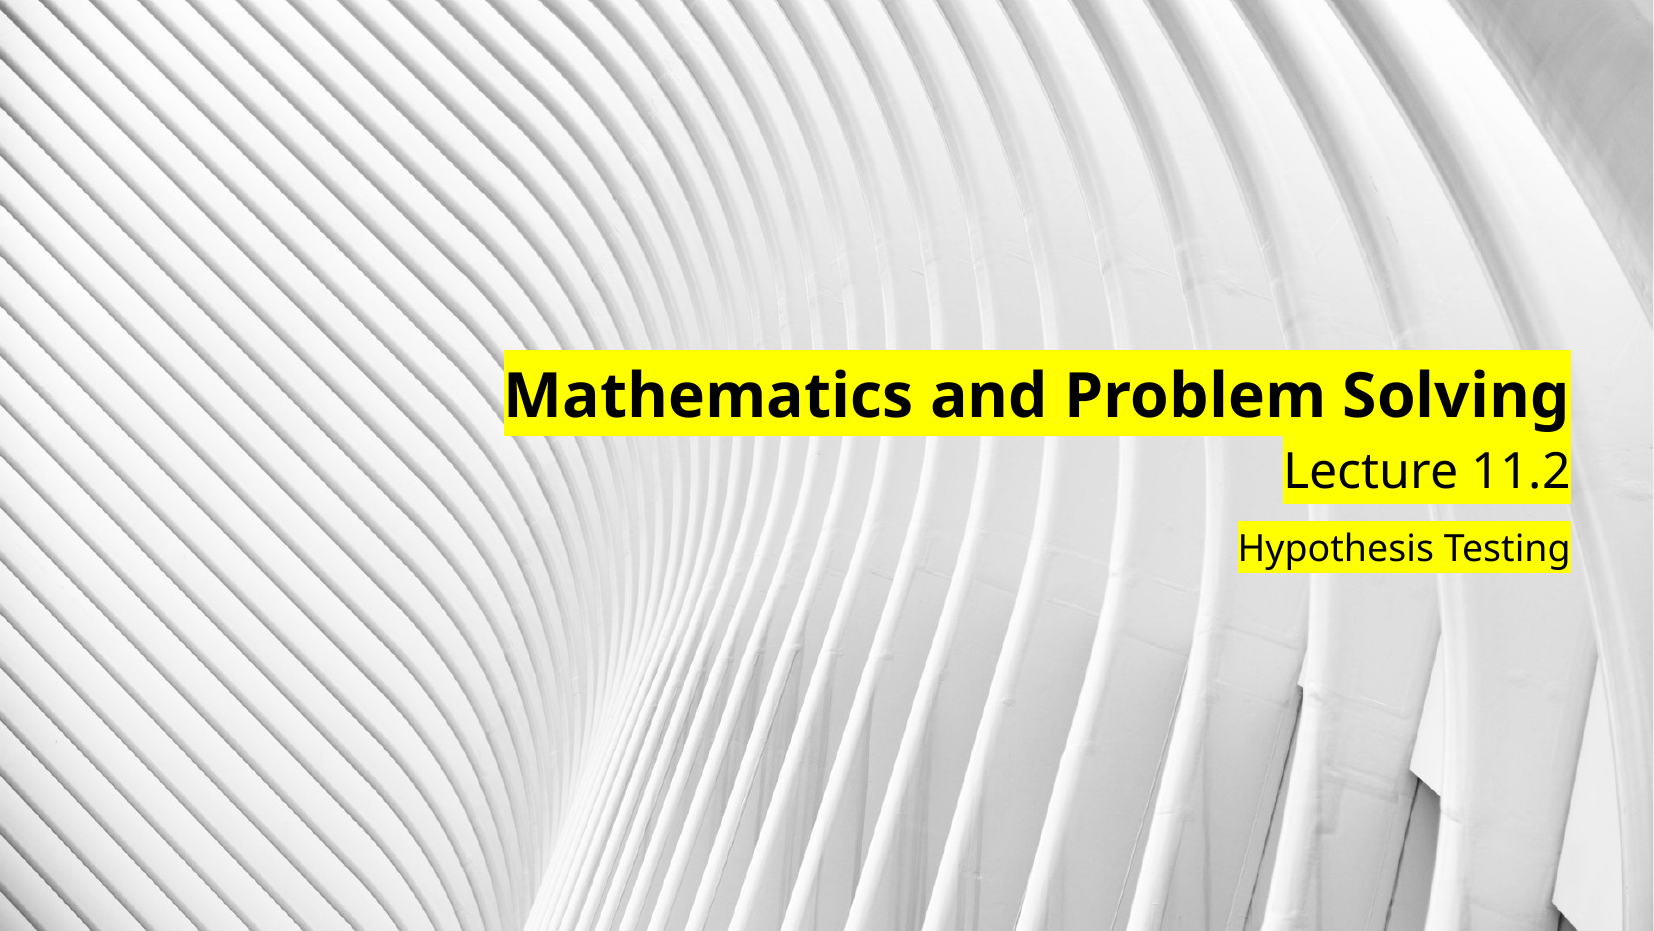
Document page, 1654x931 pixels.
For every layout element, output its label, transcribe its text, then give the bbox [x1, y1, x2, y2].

list Mathematics and Problem Solving Lecture 11.2 Hypothesis Testing [82, 37, 1571, 886]
picture [0, 0, 1654, 931]
